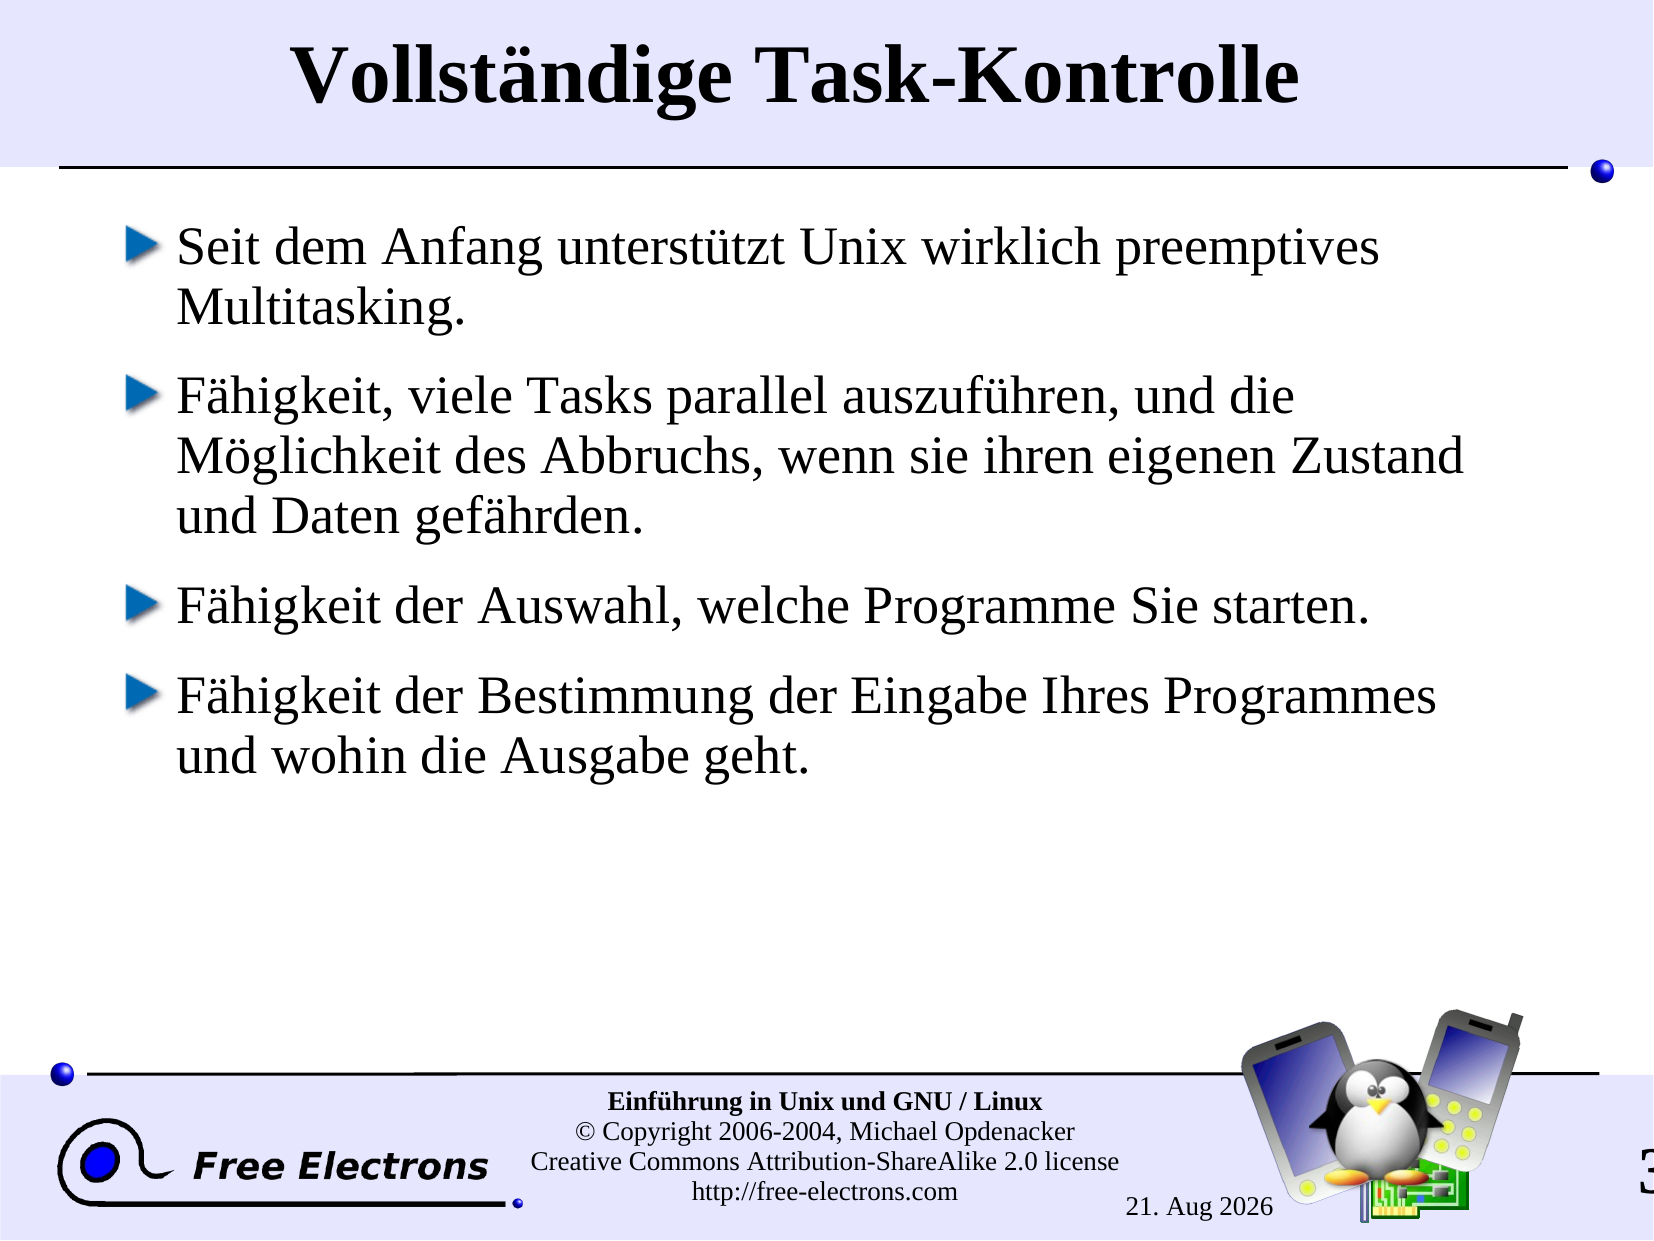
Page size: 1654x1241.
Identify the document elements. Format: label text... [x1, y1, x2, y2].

picture [50, 1107, 527, 1216]
list Seit dem Anfang unterstützt Unix wirklich preemptives Multitasking. Fähigkeit, viele Tasks parallel auszuführen, und die Möglichkeit des Abbruchs, wenn sie ihren eigenen Zustand und Daten gefährden. Fähigkeit der Auswahl, welche Programme Sie starten. Fähigkeit der Bestimmung der Eingabe Ihres Programmes und wohin die Ausgabe geht. [105, 216, 1518, 1066]
title Vollständige Task-Kontrolle [60, 12, 1551, 138]
picture [1231, 1007, 1538, 1241]
